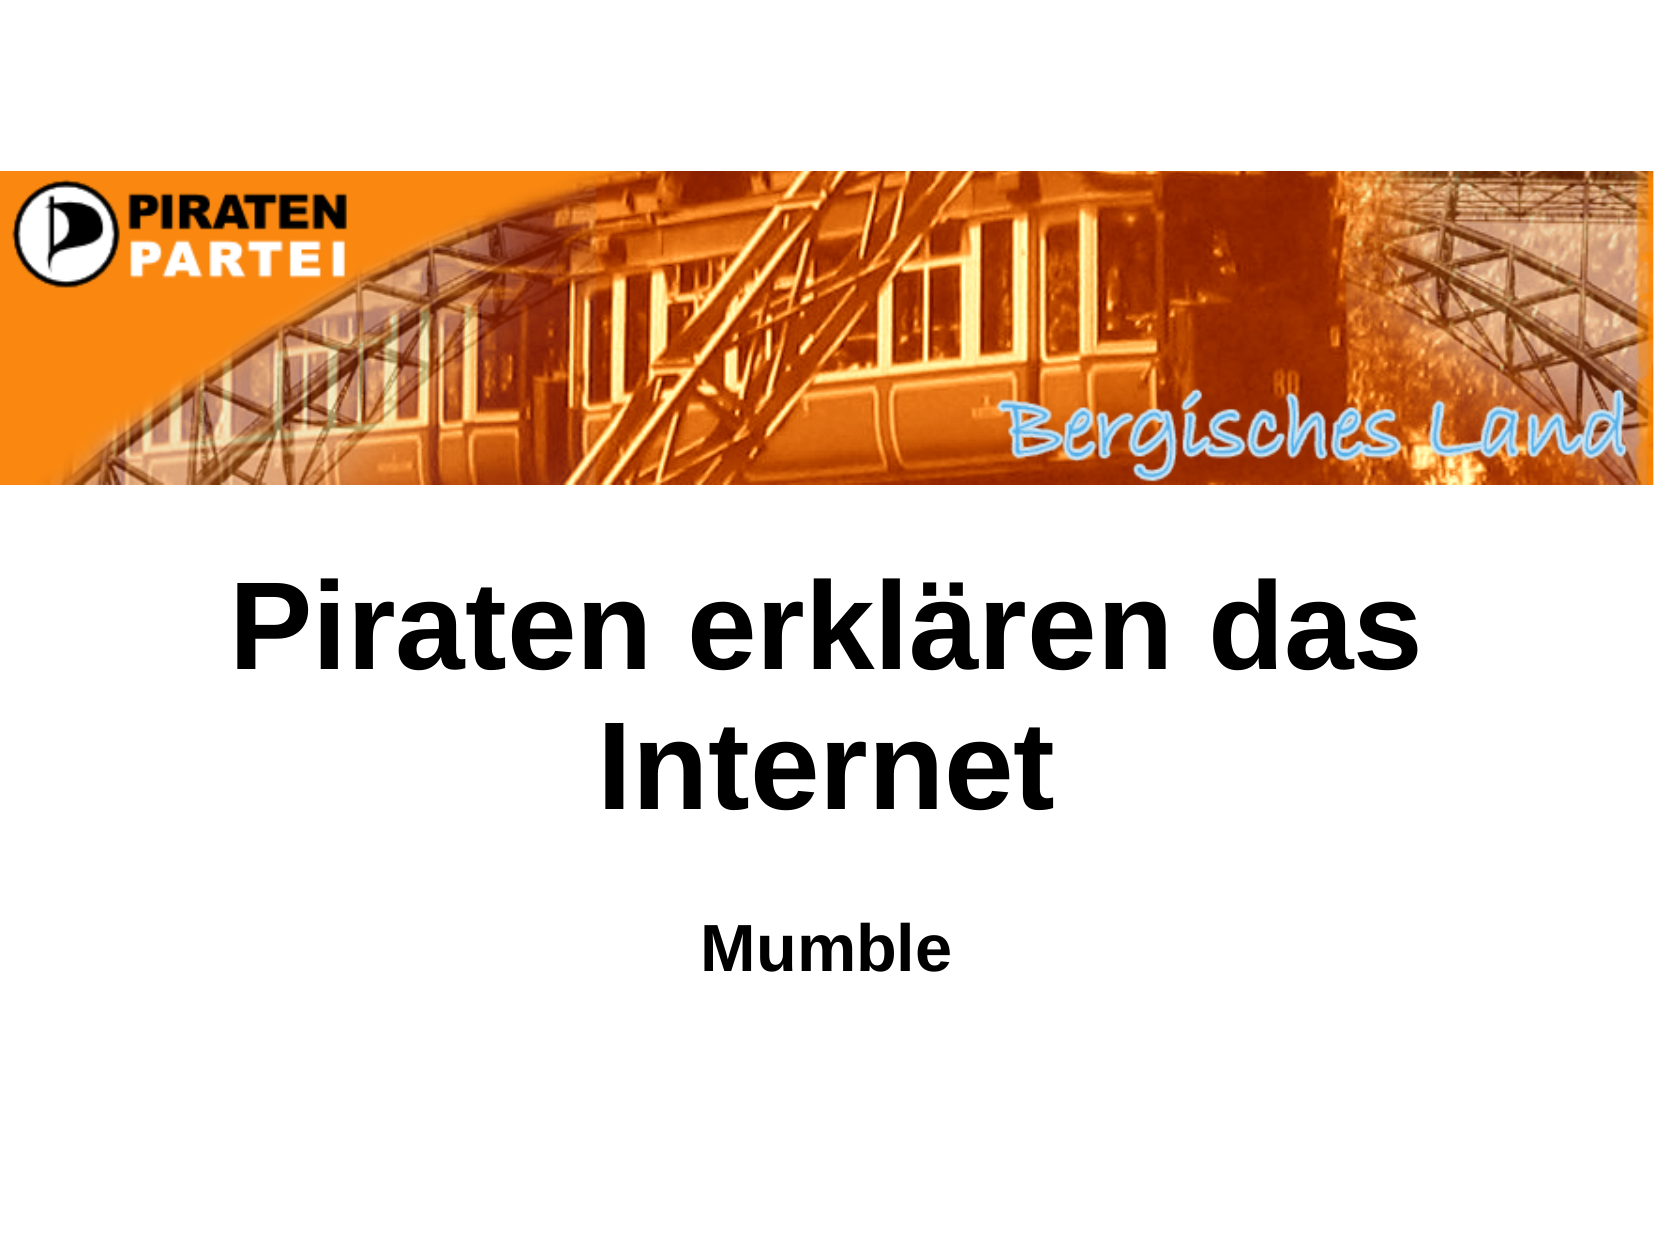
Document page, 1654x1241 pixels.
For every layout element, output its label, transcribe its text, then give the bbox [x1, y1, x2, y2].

picture [0, 171, 1654, 485]
text_box Piraten erklären das Internet Mumble [0, 549, 1654, 1068]
